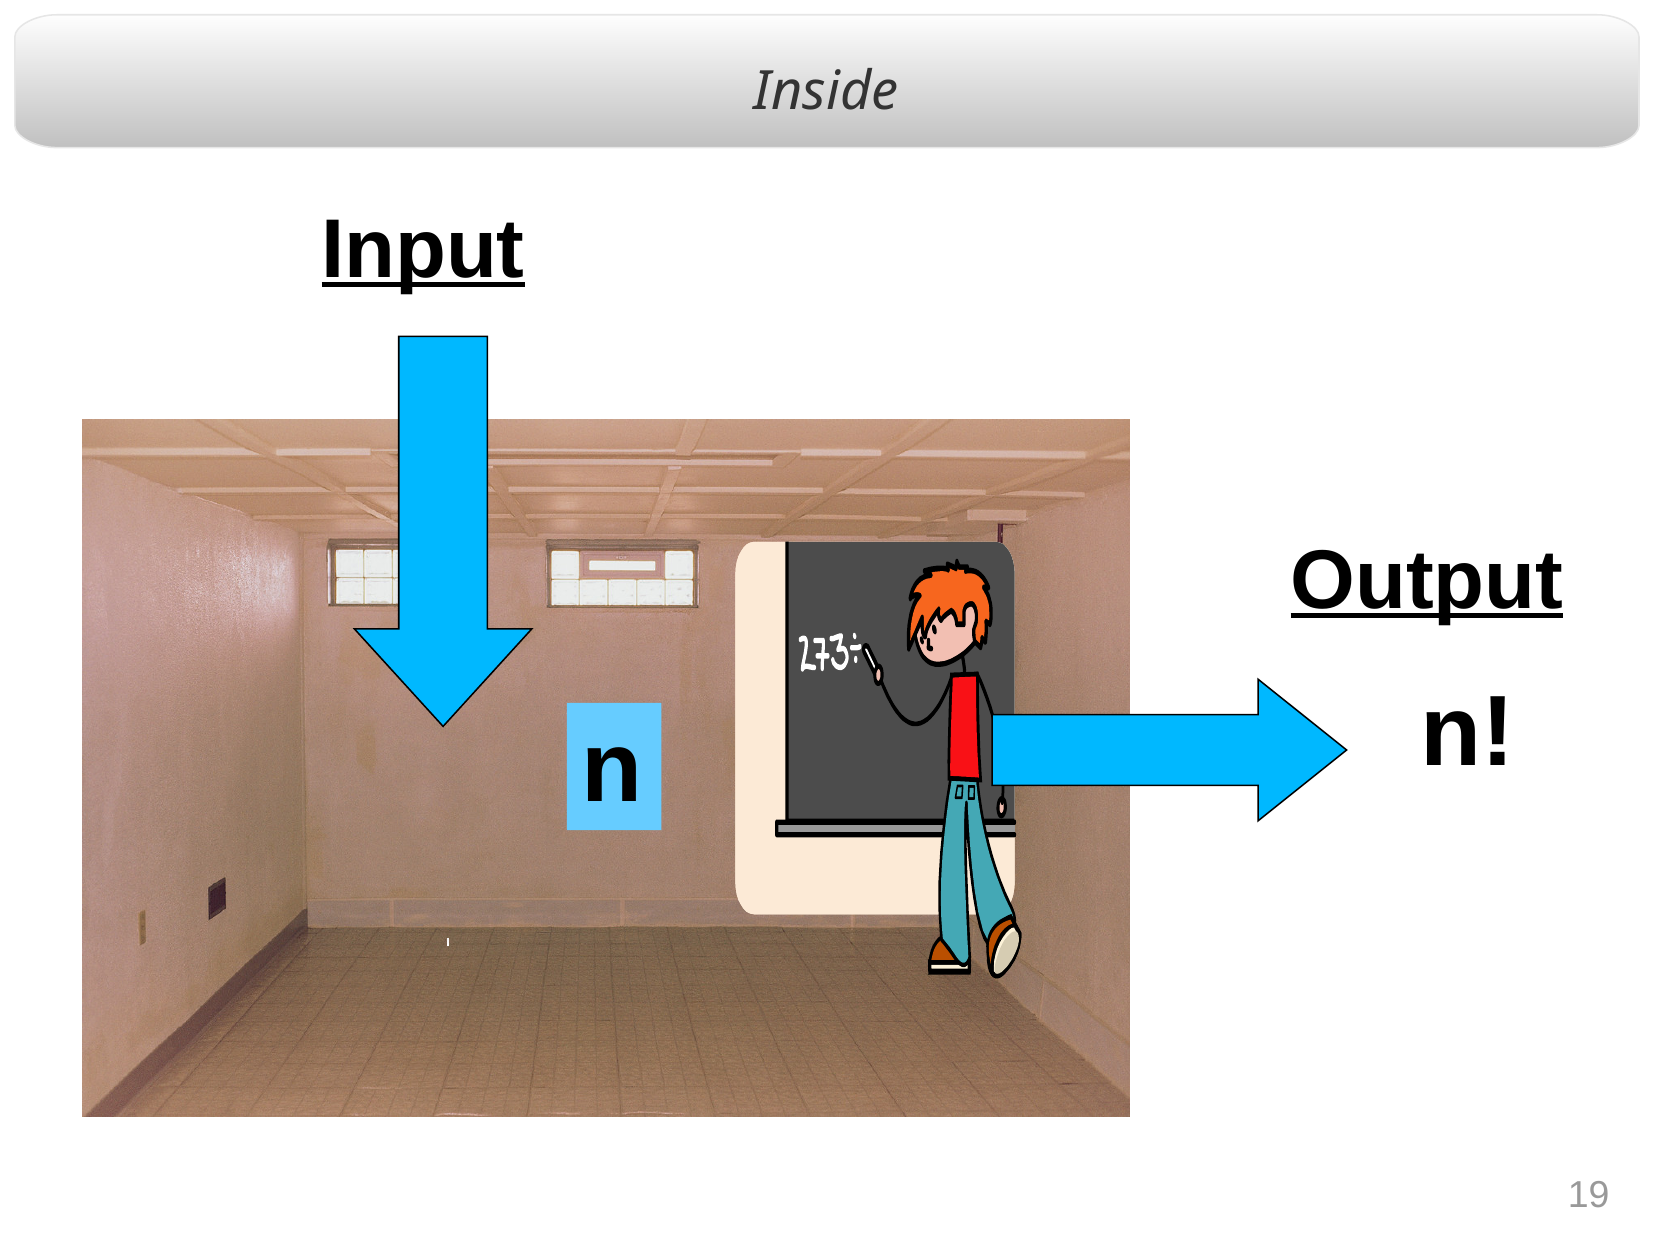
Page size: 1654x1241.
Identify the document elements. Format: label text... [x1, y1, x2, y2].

text_box Input [306, 194, 554, 304]
title Inside [29, 29, 1624, 148]
picture [82, 419, 1130, 1117]
text_box [354, 336, 532, 727]
text_box n [566, 702, 662, 831]
text_box Output [1275, 525, 1593, 635]
text_box n! [1406, 667, 1531, 795]
text_box [992, 679, 1347, 821]
